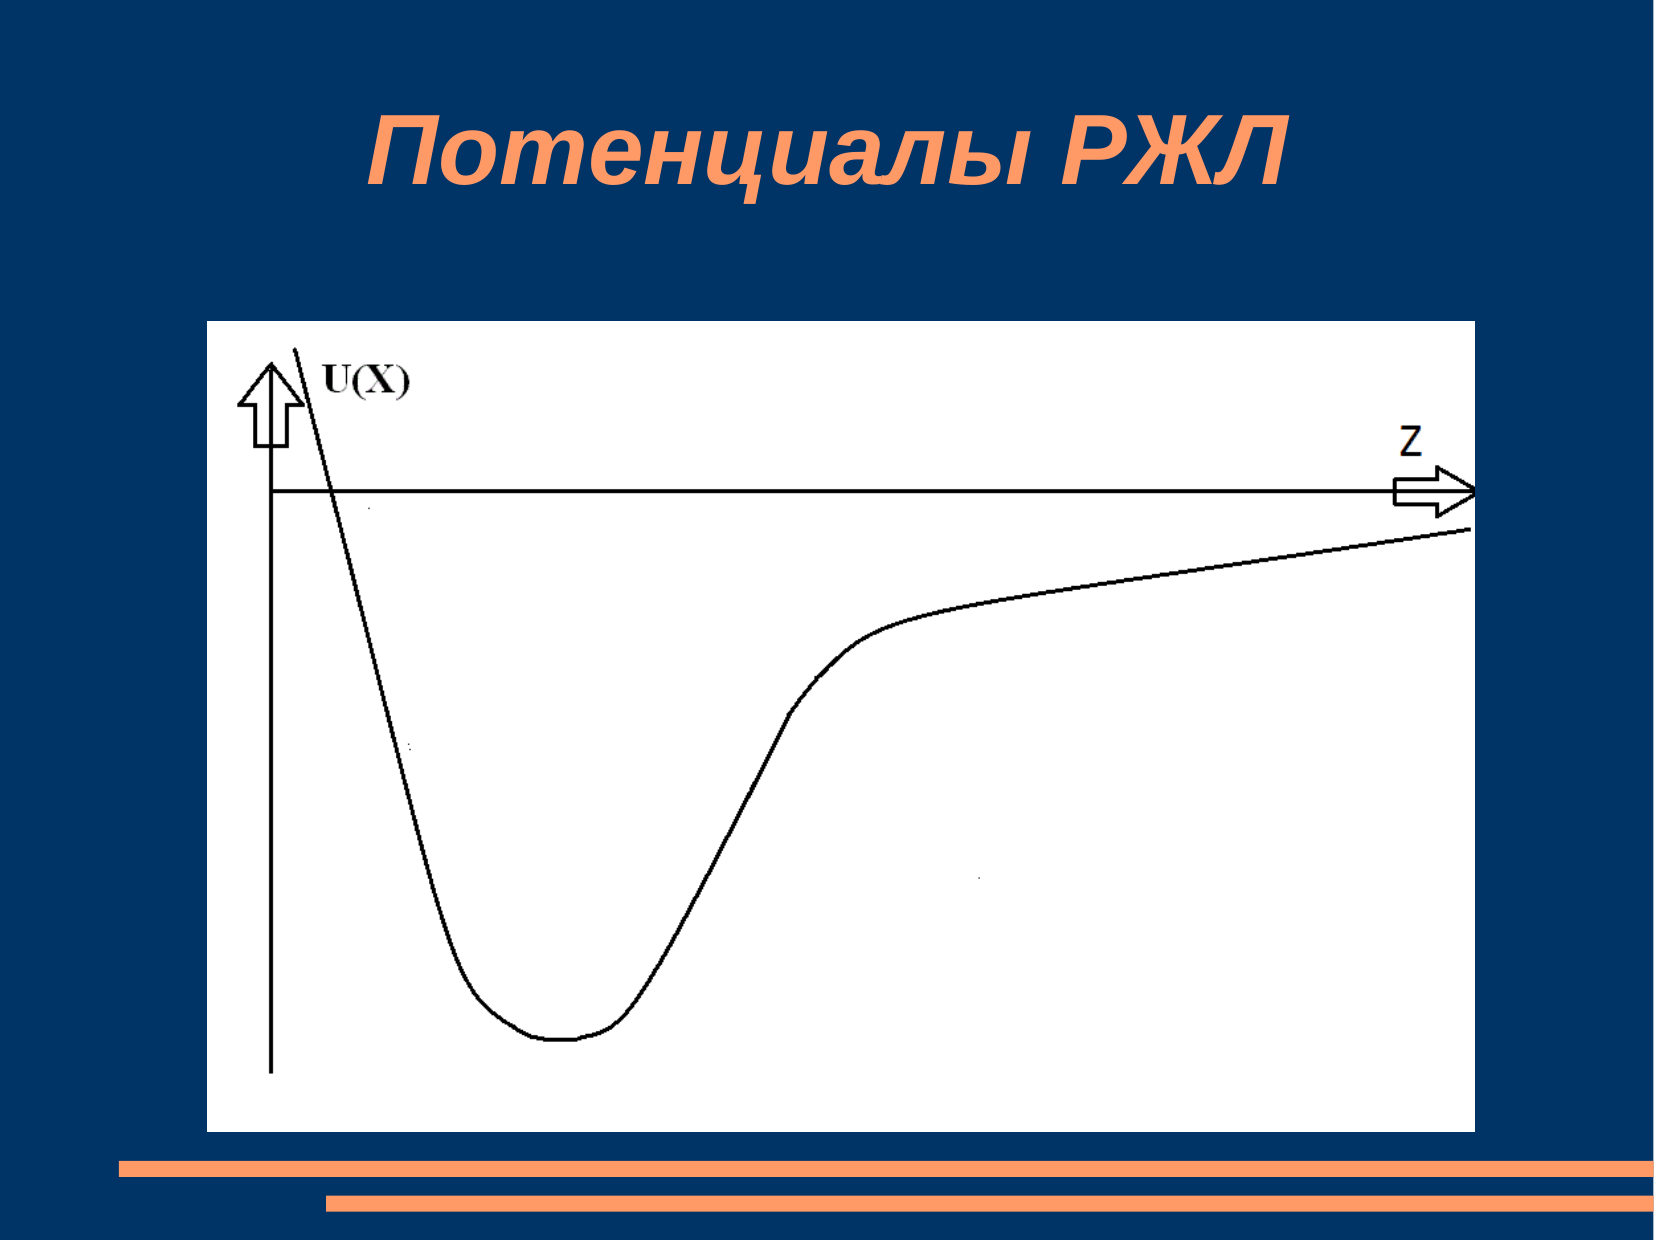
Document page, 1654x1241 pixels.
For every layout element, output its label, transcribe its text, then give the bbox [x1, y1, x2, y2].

picture [207, 321, 1475, 1132]
title Потенциалы РЖЛ [121, 46, 1534, 254]
